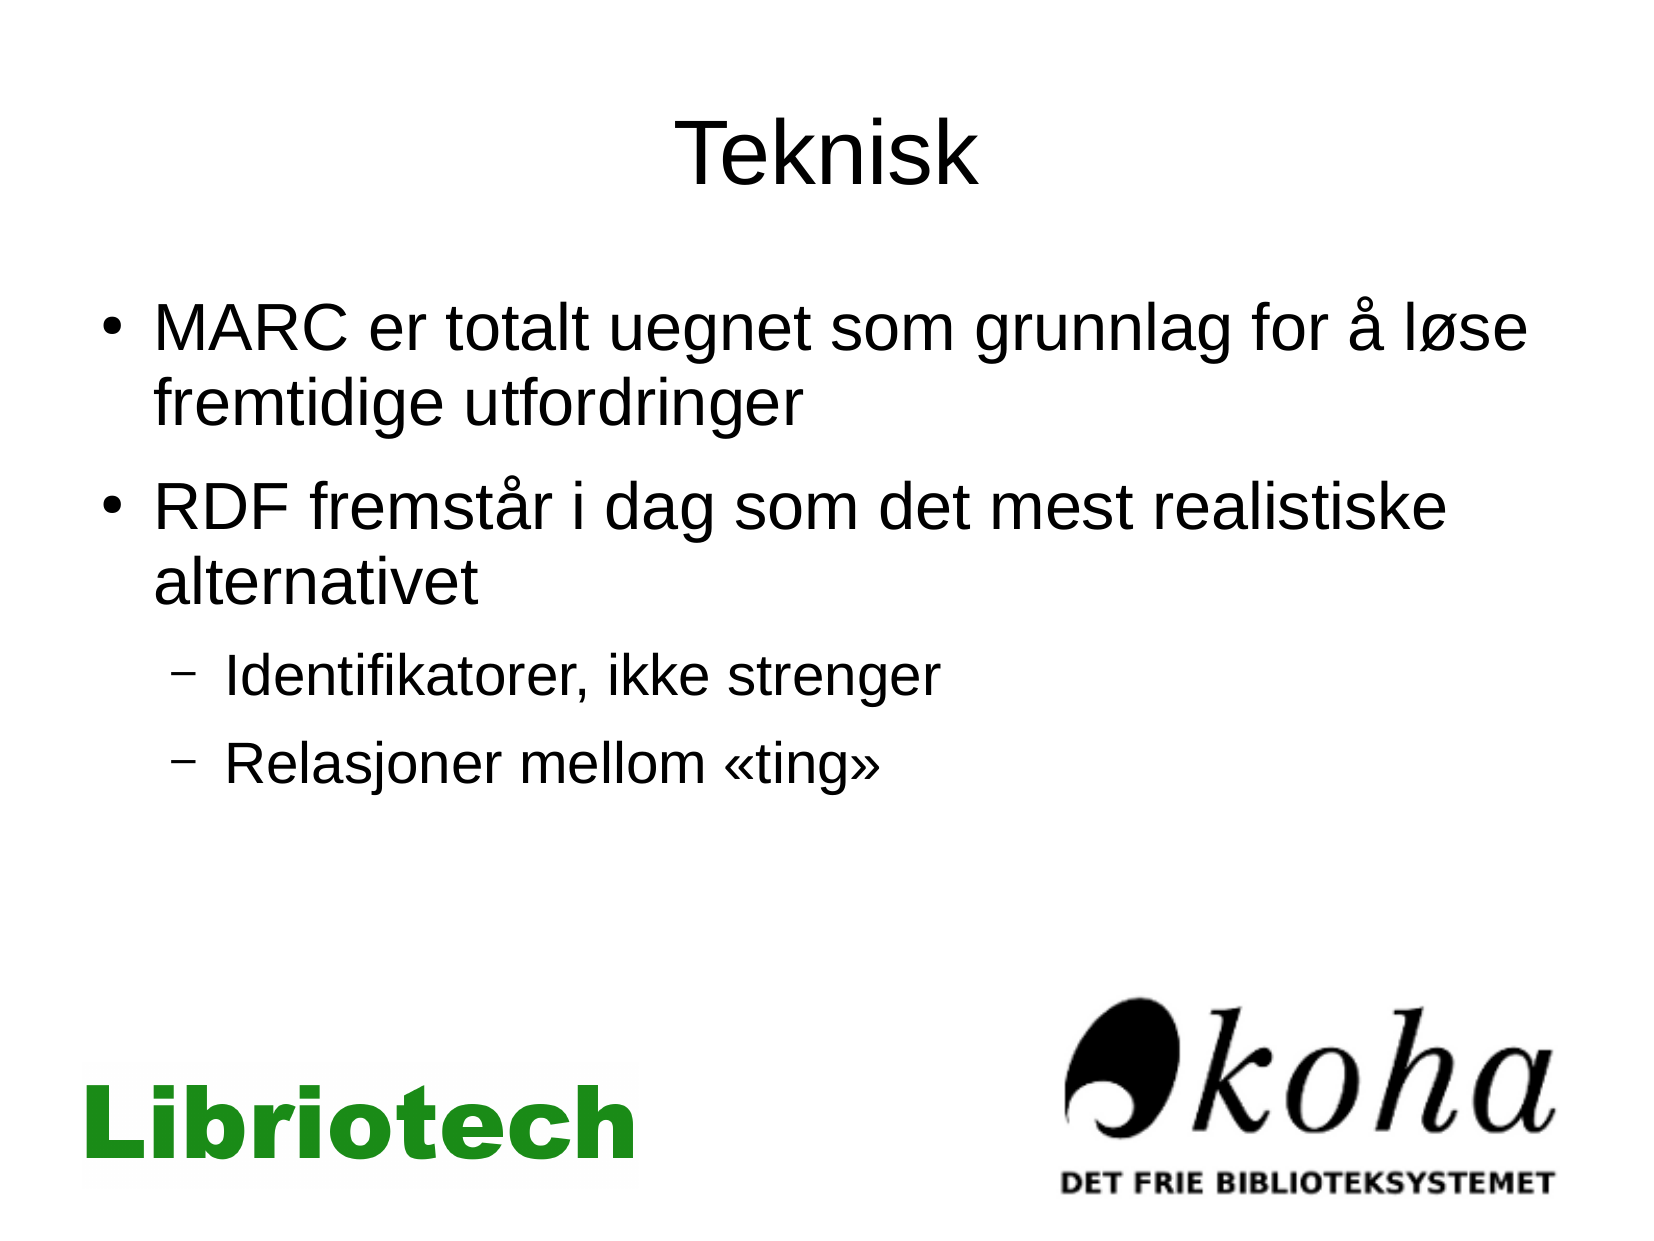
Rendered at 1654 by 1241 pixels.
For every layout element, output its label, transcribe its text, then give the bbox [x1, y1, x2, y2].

list MARC er totalt uegnet som grunnlag for å løse fremtidige utfordringer RDF fremstår i dag som det mest realistiske alternativet Identifikatorer, ikke strenger Relasjoner mellom «ting» [82, 290, 1571, 957]
picture [82, 1062, 639, 1189]
title Teknisk [82, 49, 1571, 257]
picture [1051, 988, 1568, 1205]
